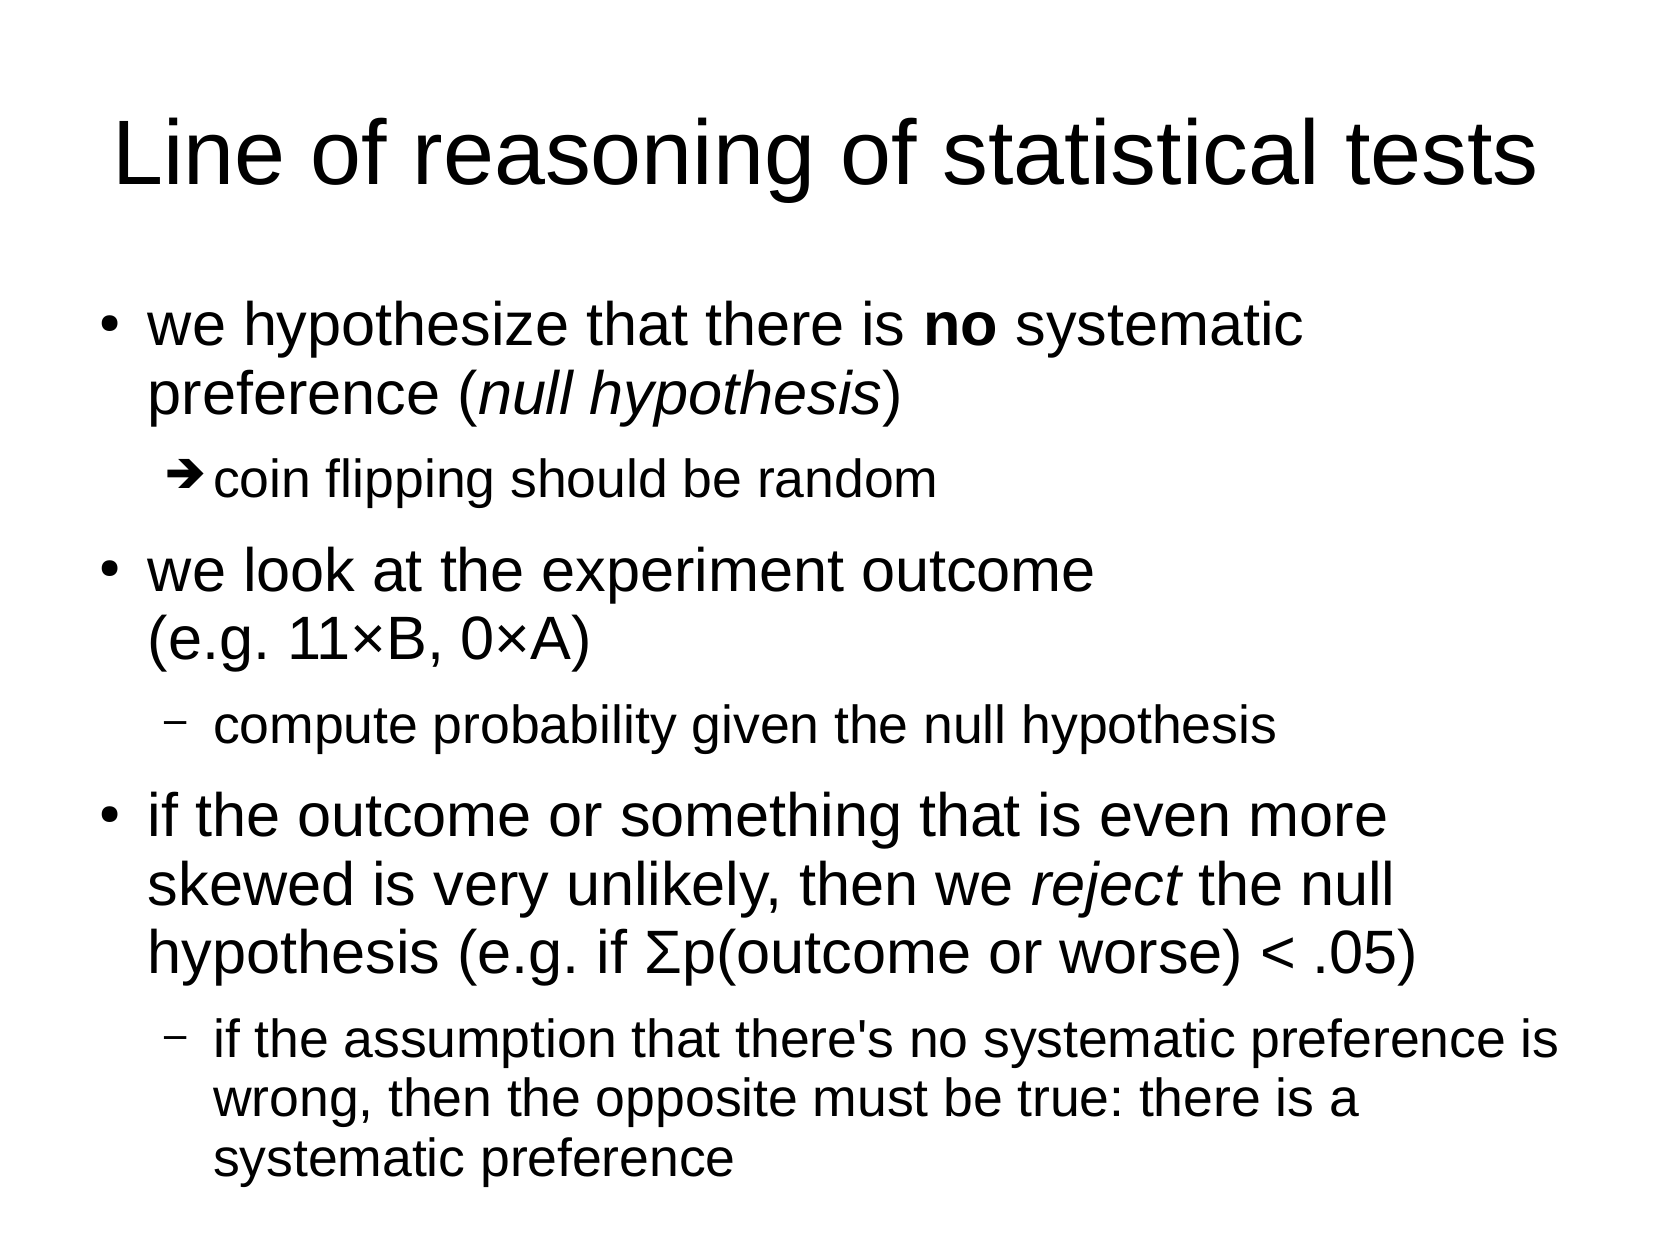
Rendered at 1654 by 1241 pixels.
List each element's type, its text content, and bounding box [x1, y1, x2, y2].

title Line of reasoning of statistical tests [82, 49, 1571, 257]
list we hypothesize that there is no systematic preference (null hypothesis) coin flipping should be random we look at the experiment outcome (e.g. 11×B, 0×A) compute probability given the null hypothesis if the outcome or something that is even more skewed is very unlikely, then we reject the null hypothesis (e.g. if Σp(outcome or worse) < .05) if the assumption that there's no systematic preference is wrong, then the opposite must be true: there is a systematic preference [82, 290, 1571, 1190]
